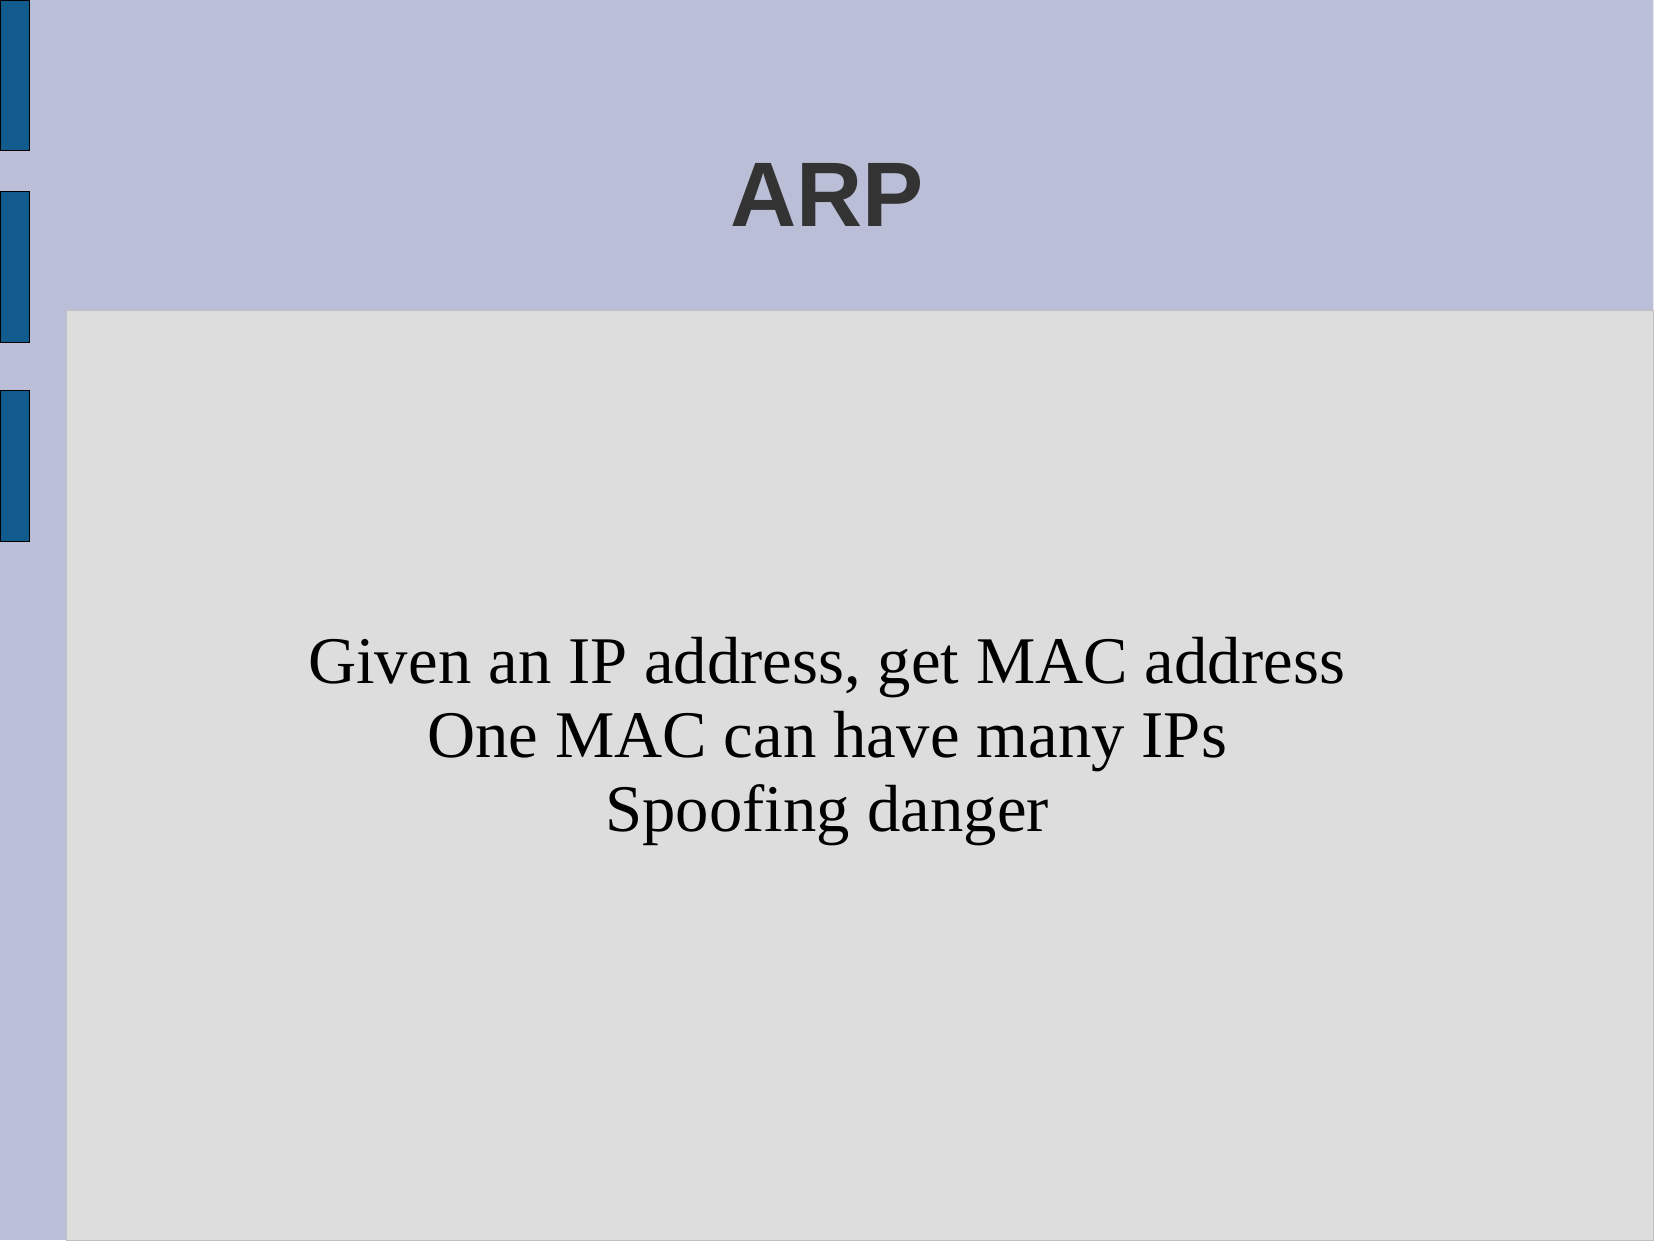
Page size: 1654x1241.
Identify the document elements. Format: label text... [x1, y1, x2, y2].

subtitle Given an IP address, get MAC address One MAC can have many IPs Spoofing danger [121, 344, 1534, 1127]
title ARP [121, 91, 1534, 299]
